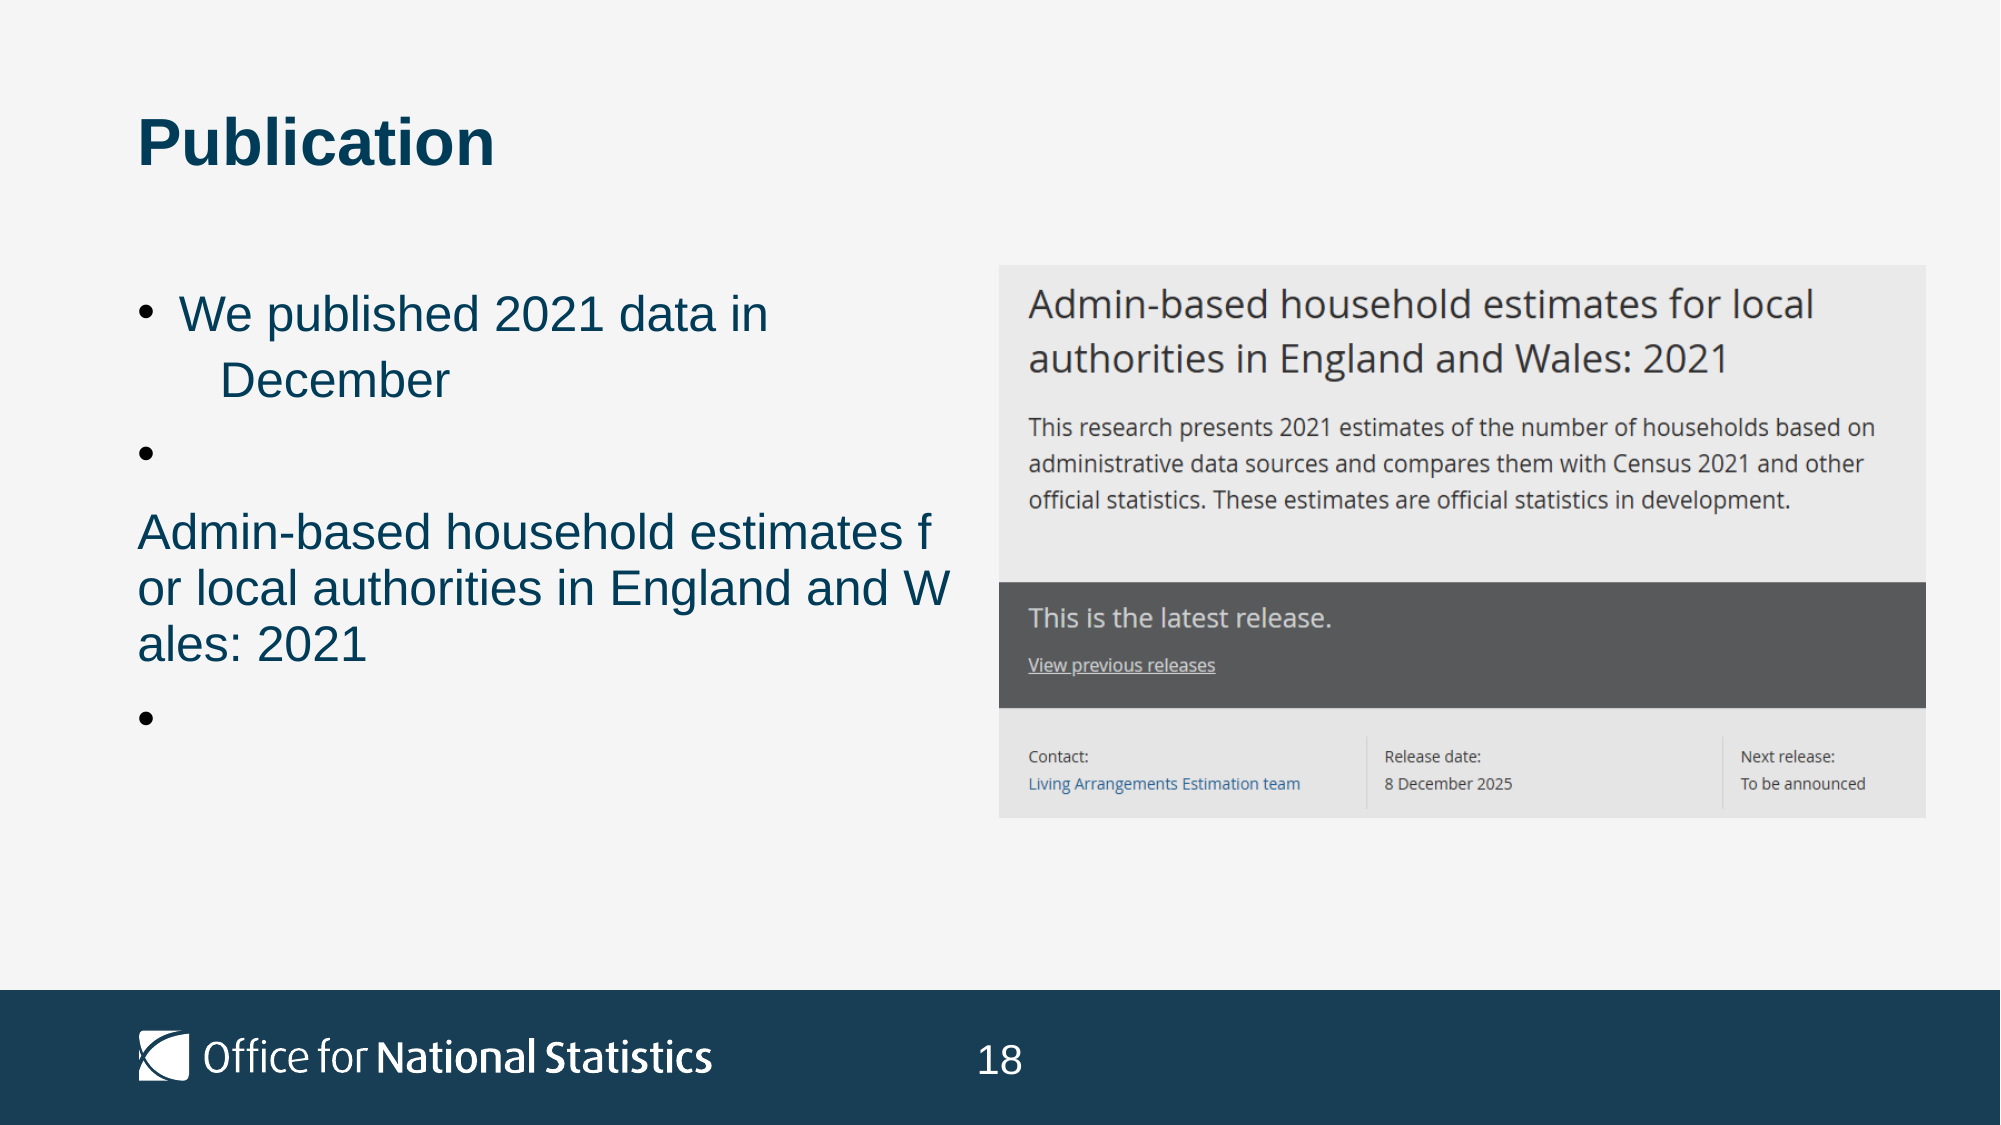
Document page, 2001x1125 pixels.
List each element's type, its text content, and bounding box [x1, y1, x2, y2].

picture [999, 266, 1926, 818]
text_box 18 [764, 1025, 1236, 1086]
title Publication [137, 104, 1863, 182]
list We published 2021 data in December Admin-based household estimates for local authorities in England and Wales: 2021 [137, 275, 959, 769]
